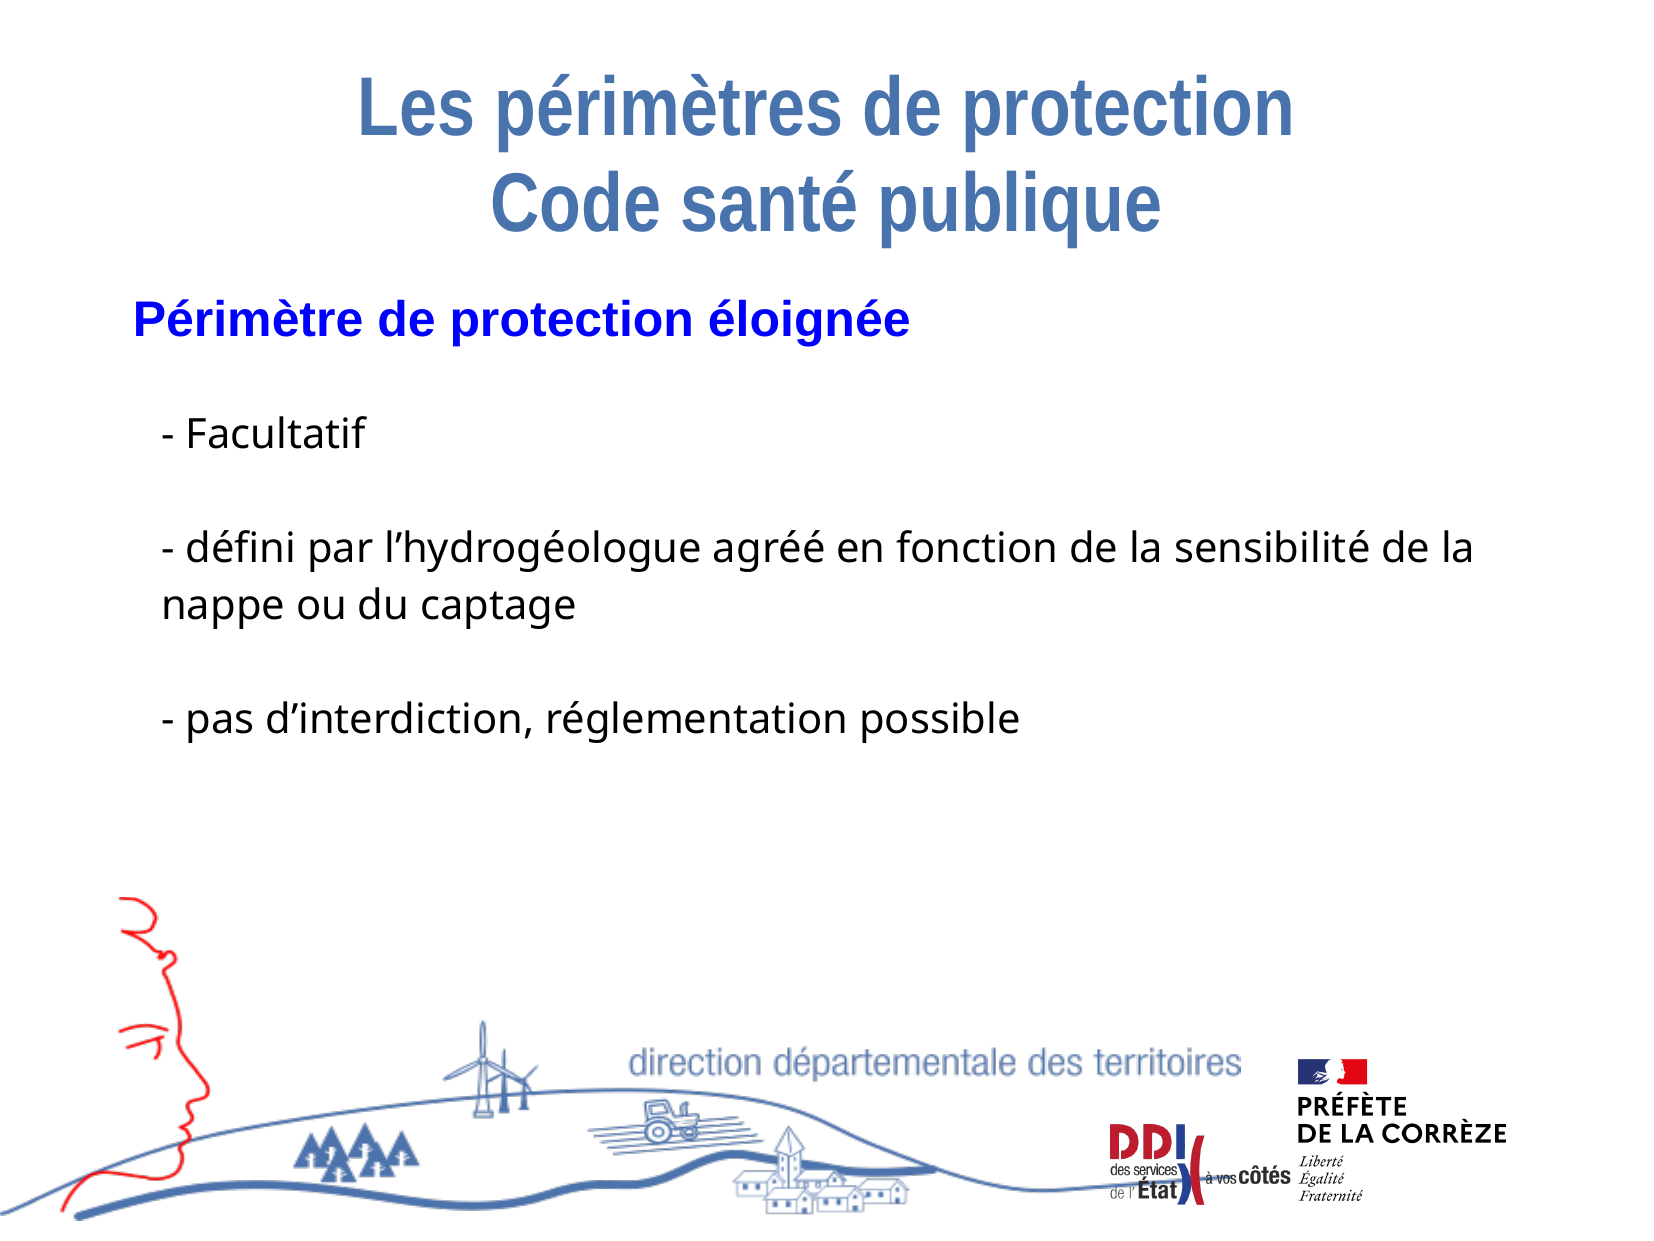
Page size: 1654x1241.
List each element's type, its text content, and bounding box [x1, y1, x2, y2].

picture [0, 897, 1291, 1221]
picture [1298, 1059, 1506, 1201]
text_box Périmètre de protection éloignée [118, 283, 1264, 397]
text_box - Facultatif - défini par l’hydrogéologue agréé en fonction de la sensibilité de la nappe ou du captage - pas d’interdiction, réglementation possible [146, 396, 1521, 783]
title Les périmètres de protection Code santé publique [82, 49, 1571, 257]
